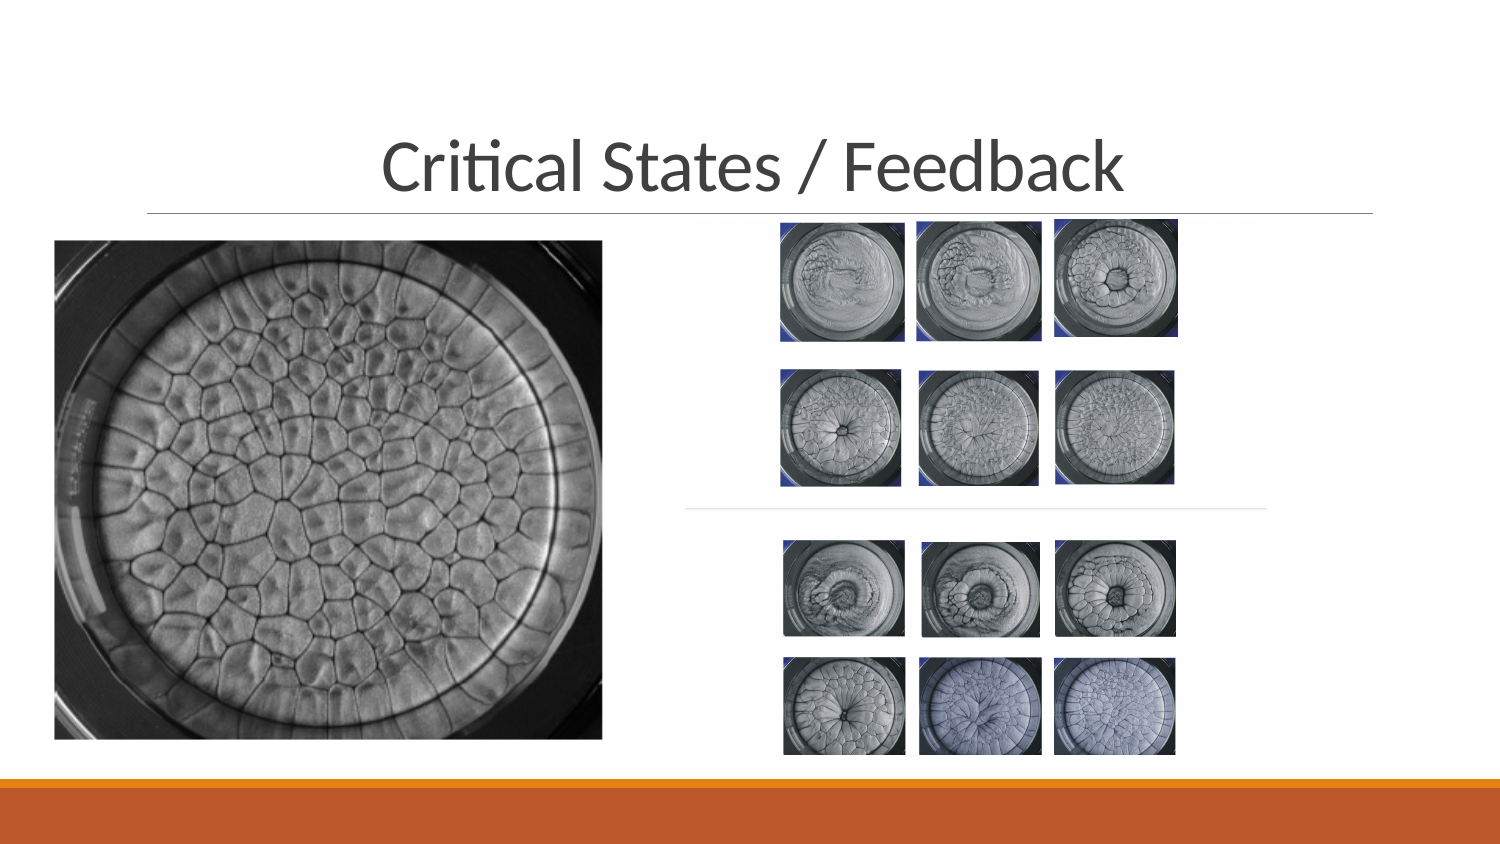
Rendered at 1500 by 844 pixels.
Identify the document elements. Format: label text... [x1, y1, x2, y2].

title Critical States / Feedback [134, 35, 1373, 214]
picture [50, 236, 615, 754]
picture [685, 219, 1267, 755]
